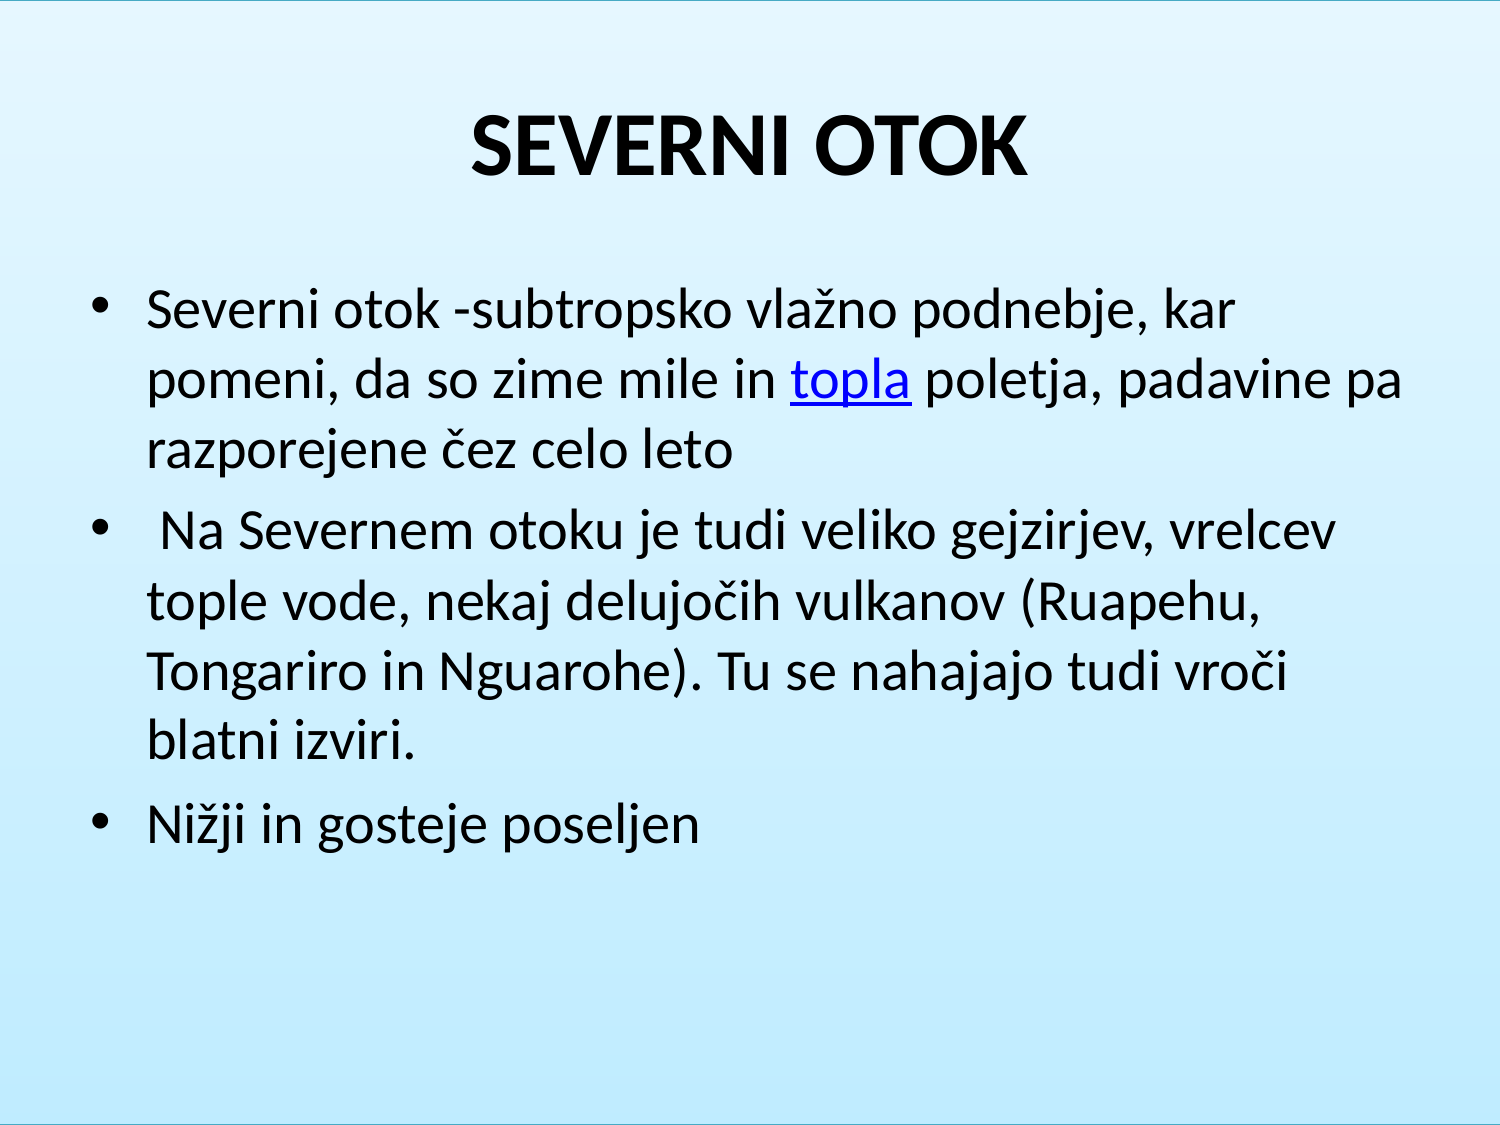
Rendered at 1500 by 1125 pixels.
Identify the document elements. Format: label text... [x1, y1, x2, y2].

list Severni otok -subtropsko vlažno podnebje, kar pomeni, da so zime mile in topla poletja, padavine pa razporejene čez celo leto Na Severnem otoku je tudi veliko gejzirjev, vrelcev tople vode, nekaj delujočih vulkanov (Ruapehu, Tongariro in Nguarohe). Tu se nahajajo tudi vroči blatni izviri. Nižji in gosteje poseljen [75, 262, 1425, 1005]
text_box [0, 0, 1500, 1125]
title SEVERNI OTOK [75, 45, 1425, 233]
